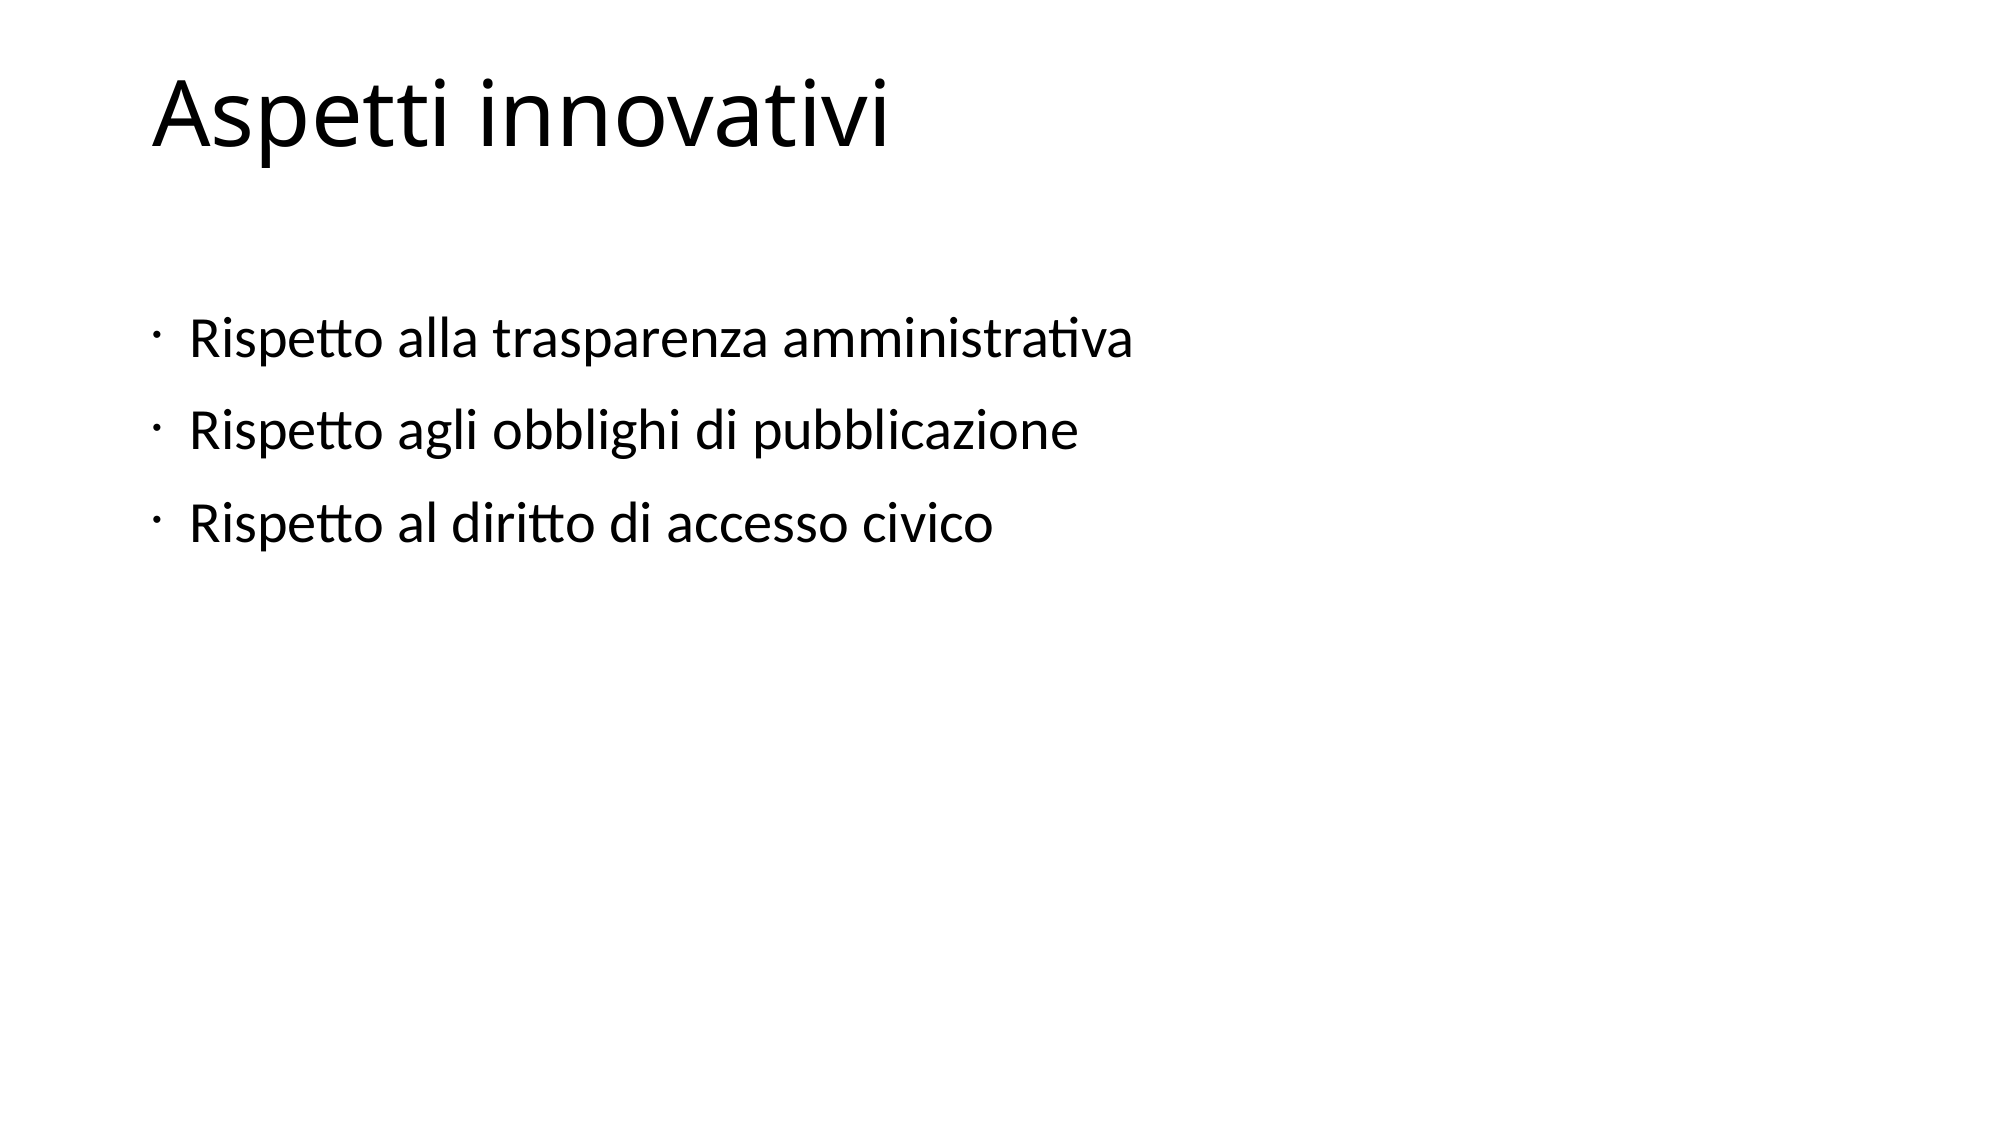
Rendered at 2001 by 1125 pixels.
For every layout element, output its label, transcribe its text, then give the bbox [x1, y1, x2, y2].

title Aspetti innovativi [137, 59, 1863, 278]
list Rispetto alla trasparenza amministrativa Rispetto agli obblighi di pubblicazione Rispetto al diritto di accesso civico [137, 299, 1863, 1014]
